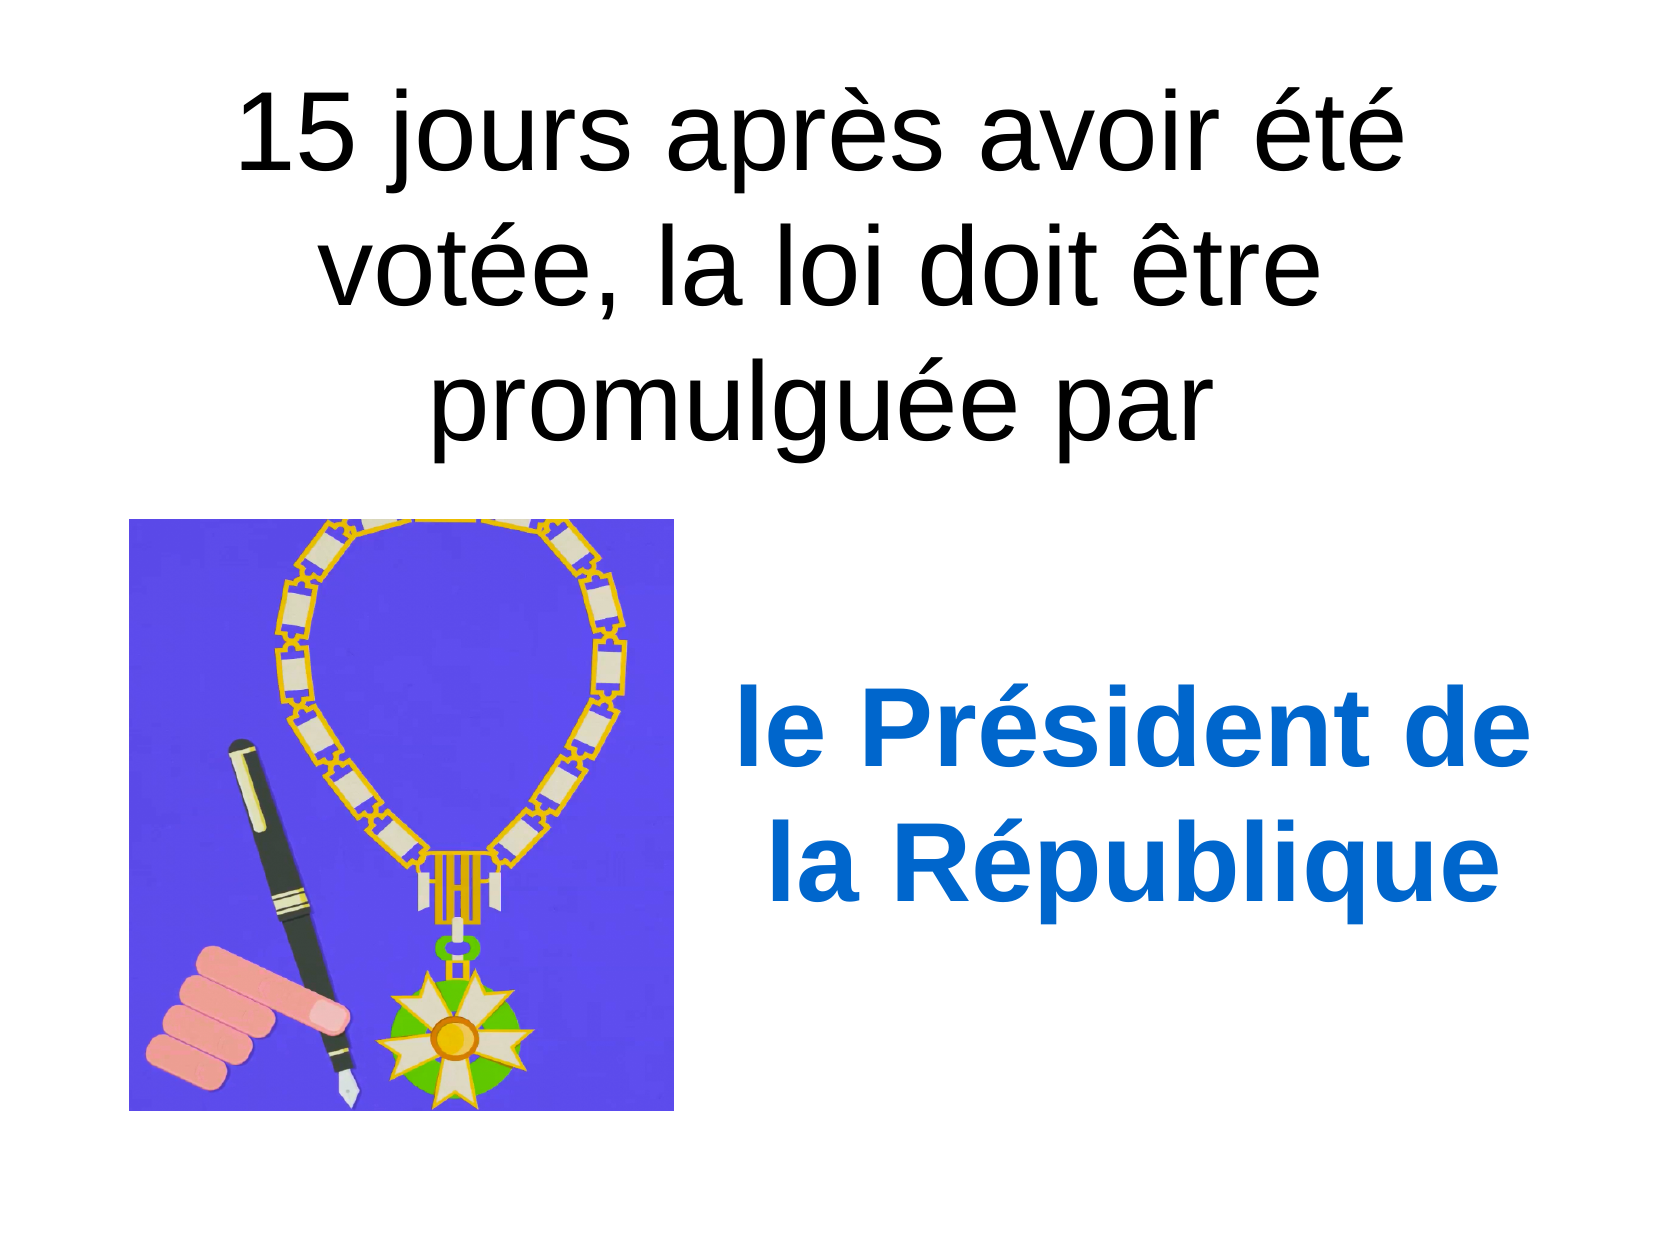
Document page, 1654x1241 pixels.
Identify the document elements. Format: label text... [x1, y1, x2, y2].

title 15 jours après avoir été votée, la loi doit être promulguée par [224, 58, 1418, 464]
picture [129, 519, 674, 1111]
title le Président de la République [720, 625, 1548, 953]
